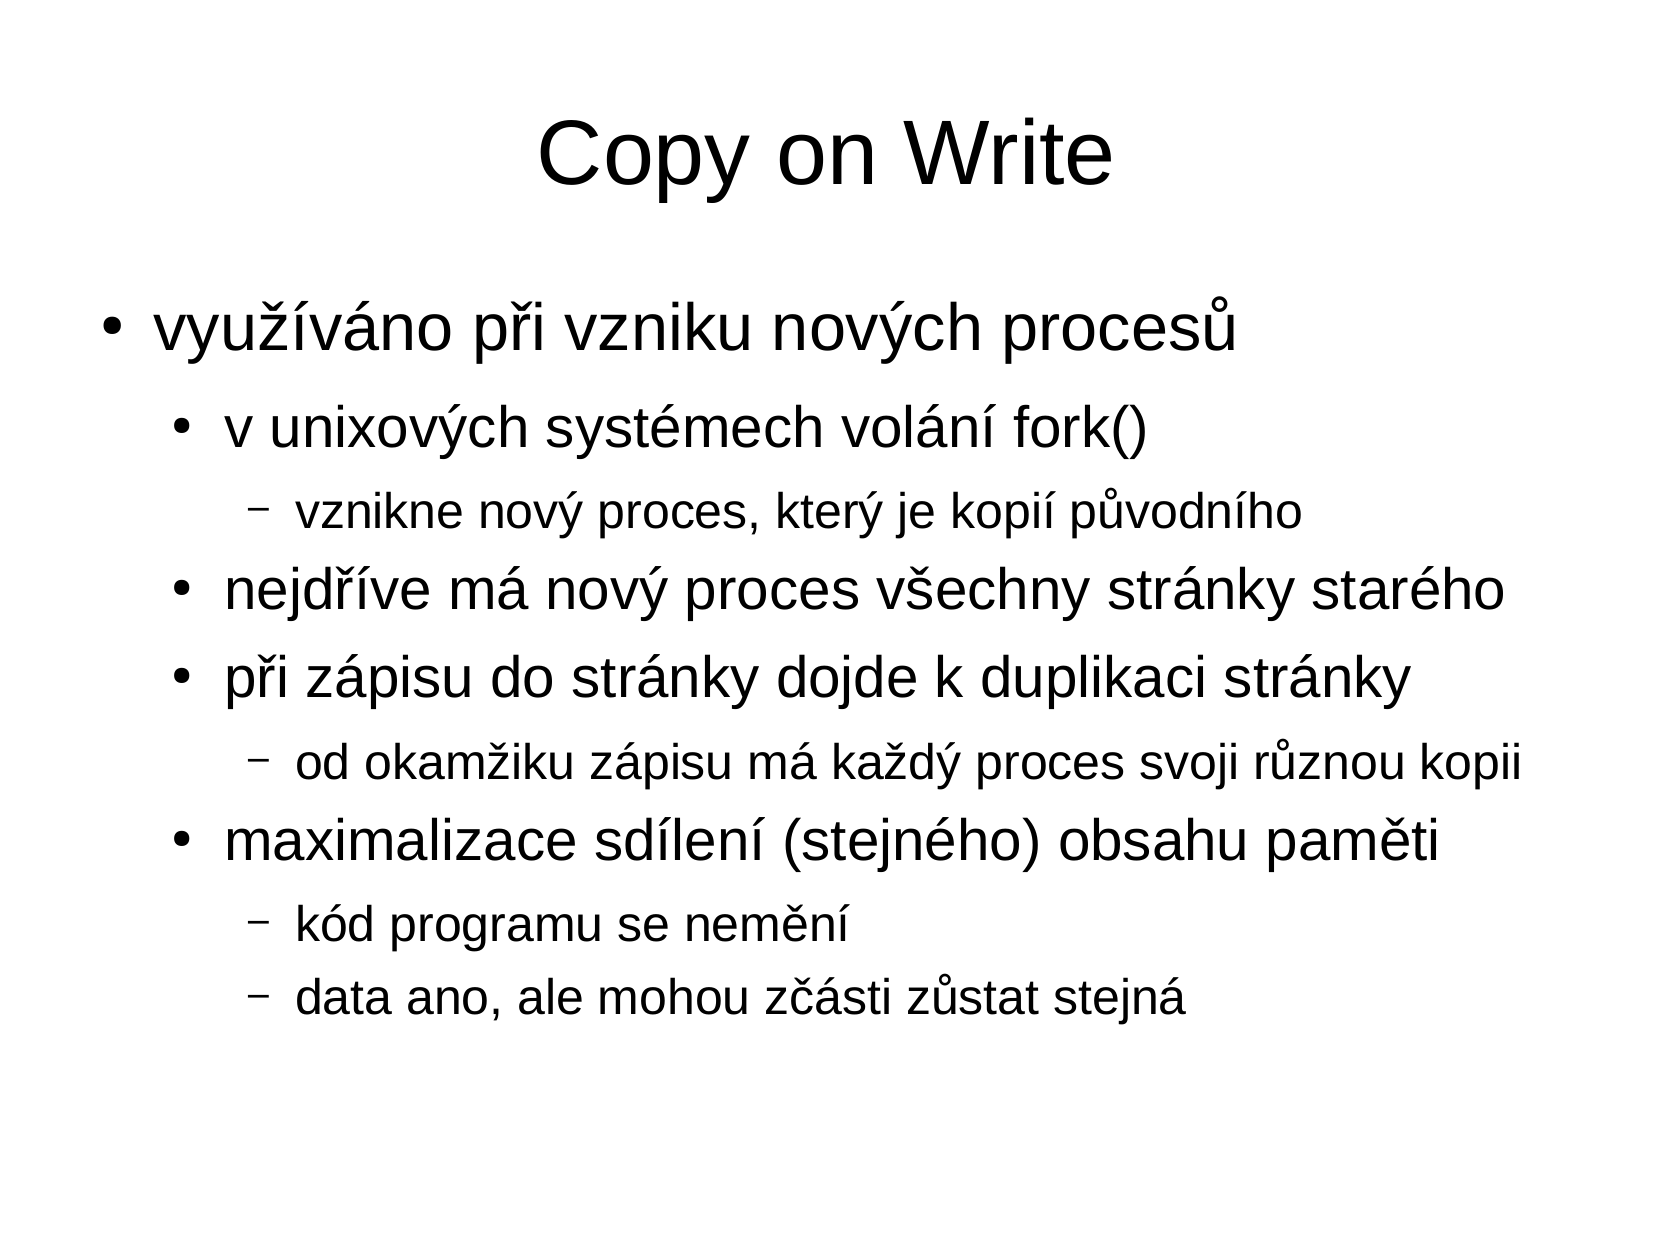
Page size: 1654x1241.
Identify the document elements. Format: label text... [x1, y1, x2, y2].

title Copy on Write [82, 49, 1571, 257]
list využíváno při vzniku nových procesů v unixových systémech volání fork() vznikne nový proces, který je kopií původního nejdříve má nový proces všechny stránky starého při zápisu do stránky dojde k duplikaci stránky od okamžiku zápisu má každý proces svoji různou kopii maximalizace sdílení (stejného) obsahu paměti kód programu se nemění data ano, ale mohou zčásti zůstat stejná [82, 290, 1571, 1026]
